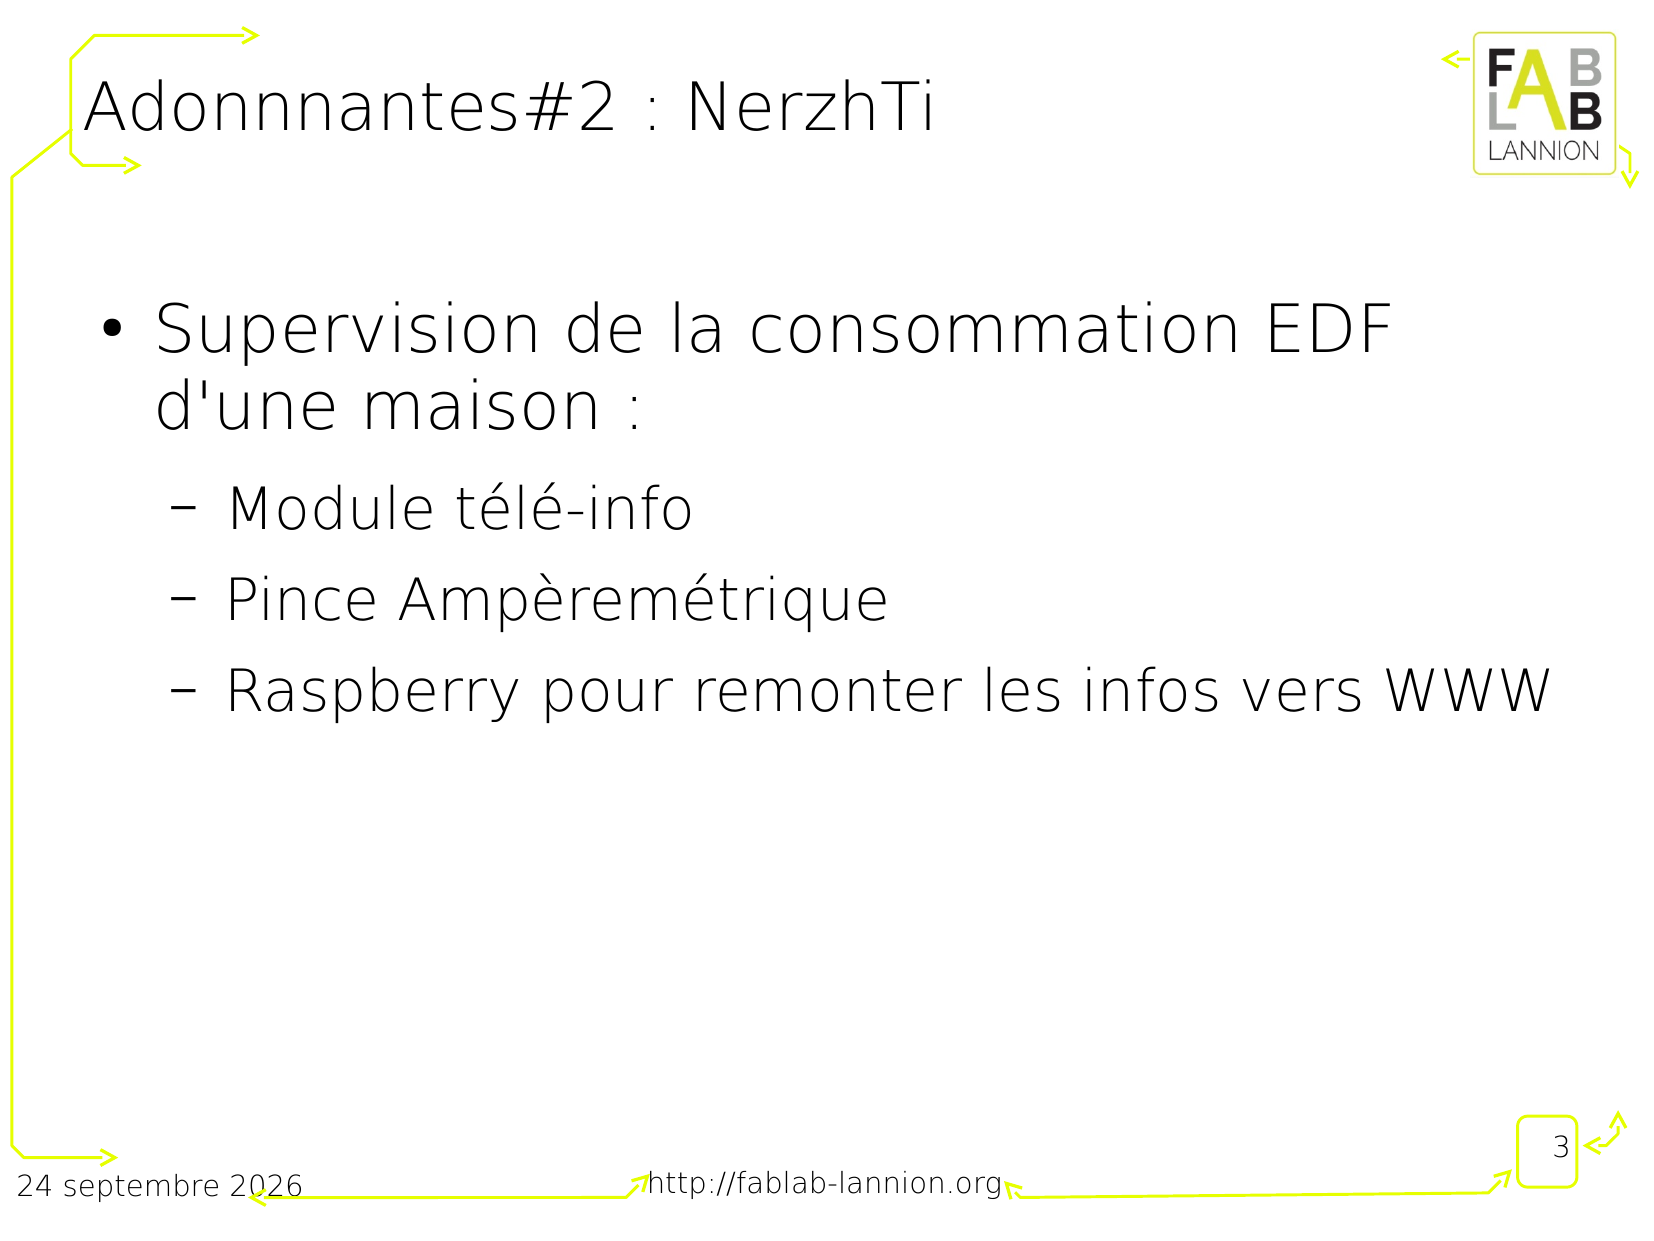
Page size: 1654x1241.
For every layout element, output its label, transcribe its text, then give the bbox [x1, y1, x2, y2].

picture [1470, 29, 1619, 178]
title Adonnnantes#2 : NerzhTi [82, 49, 1441, 166]
list Supervision de la consommation EDF d'une maison : Module télé-info Pince Ampèremétrique Raspberry pour remonter les infos vers WWW [82, 290, 1571, 1010]
